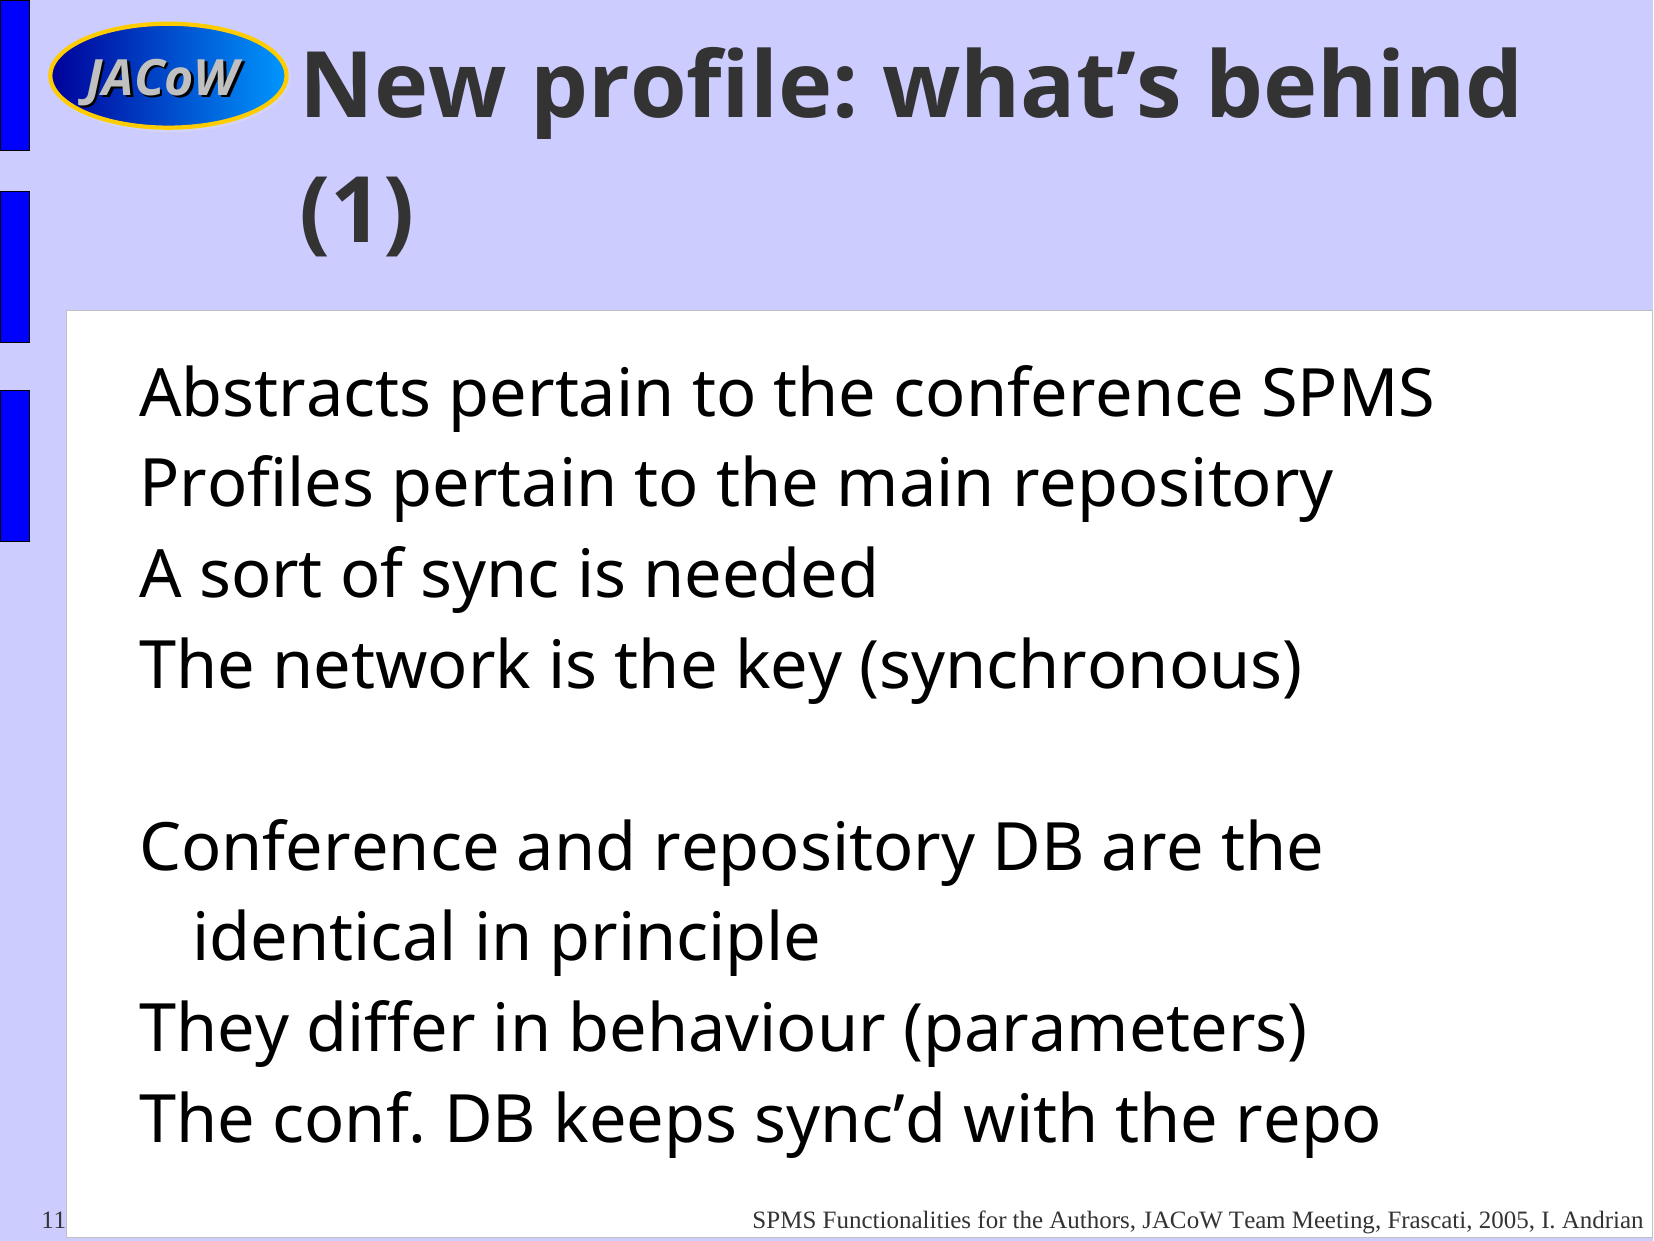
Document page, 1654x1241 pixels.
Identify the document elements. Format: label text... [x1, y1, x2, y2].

list Abstracts pertain to the conference SPMS Profiles pertain to the main repository A sort of sync is needed The network is the key (synchronous) Conference and repository DB are the identical in principle They differ in behaviour (parameters) The conf. DB keeps sync’d with the repo [121, 344, 1534, 1127]
title New profile: what’s behind (1) [299, 19, 1650, 283]
